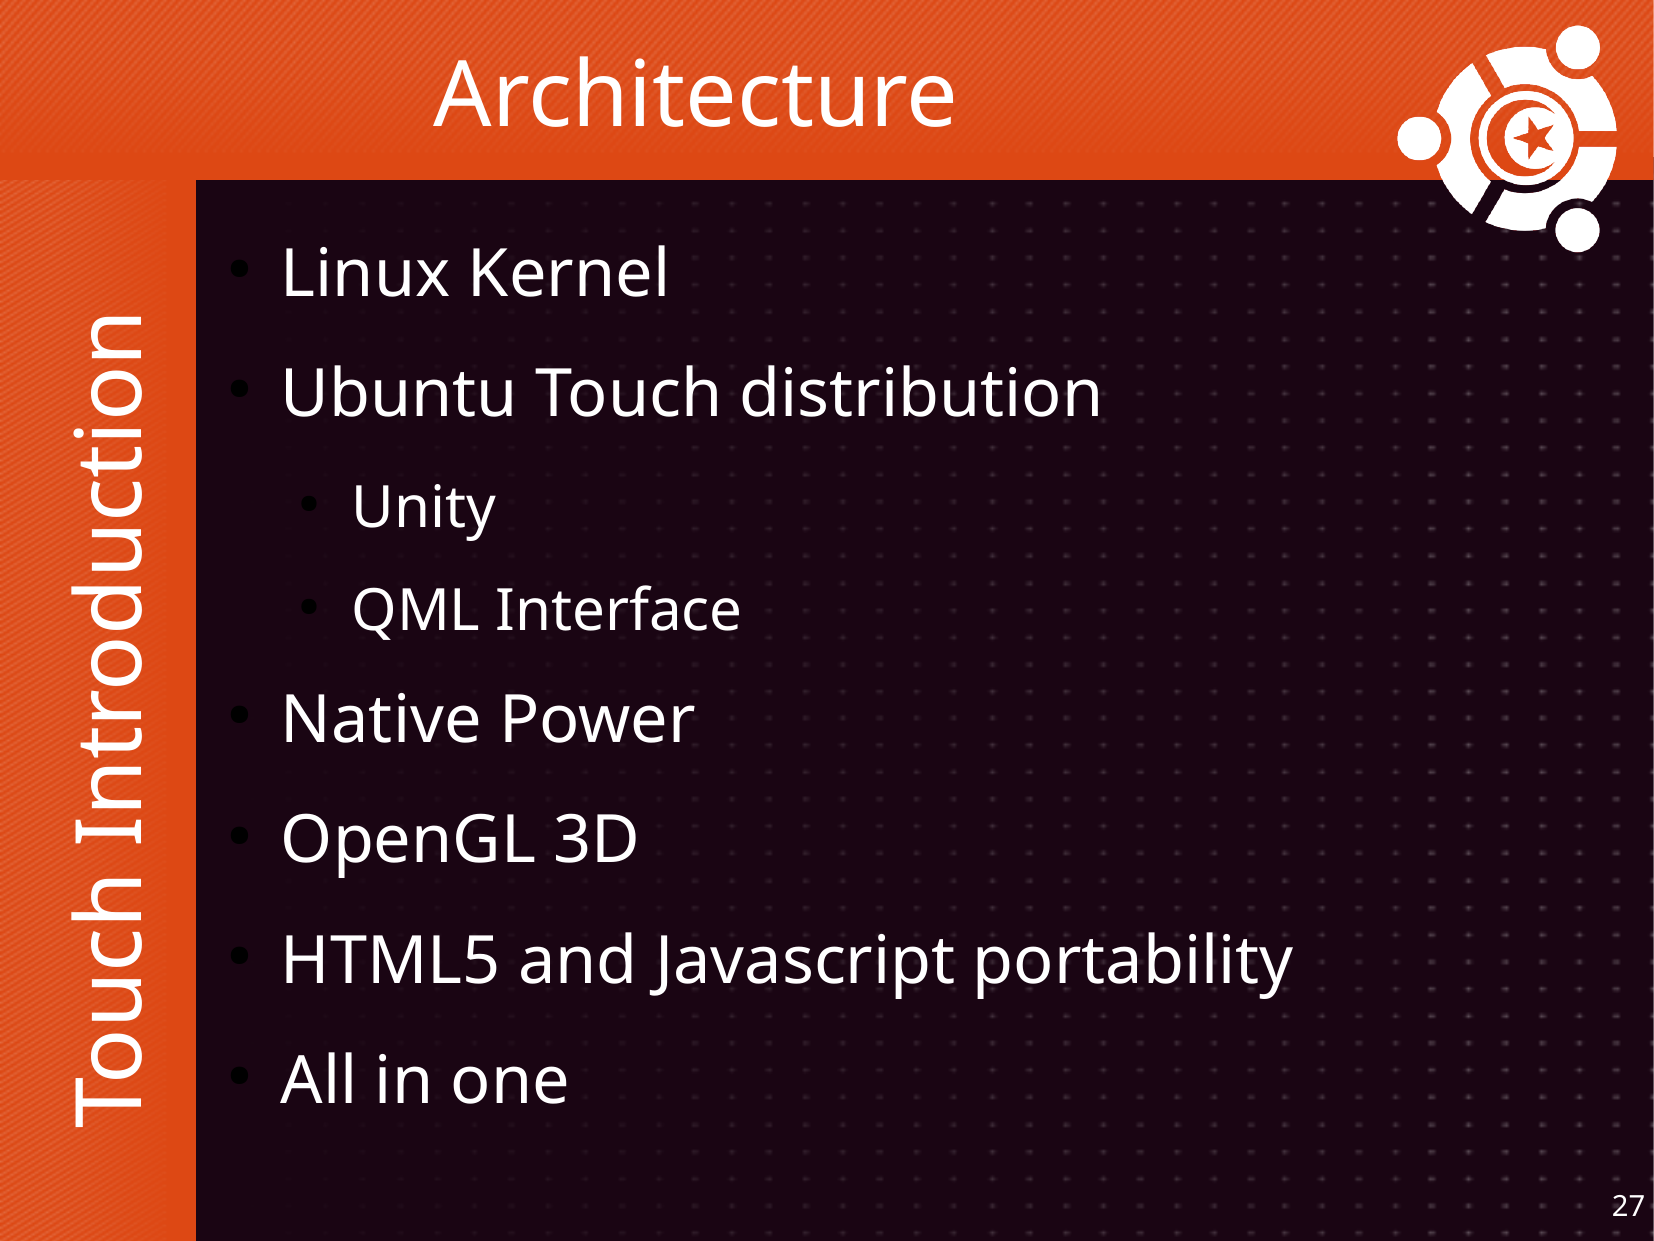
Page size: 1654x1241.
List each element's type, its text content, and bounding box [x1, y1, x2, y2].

title Architecture [0, 2, 1394, 181]
picture [0, 0, 1654, 1241]
title Touch Introduction [17, 210, 196, 1229]
list Linux Kernel Ubuntu Touch distribution Unity QML Interface Native Power OpenGL 3D HTML5 and Javascript portability All in one [210, 225, 1639, 1186]
